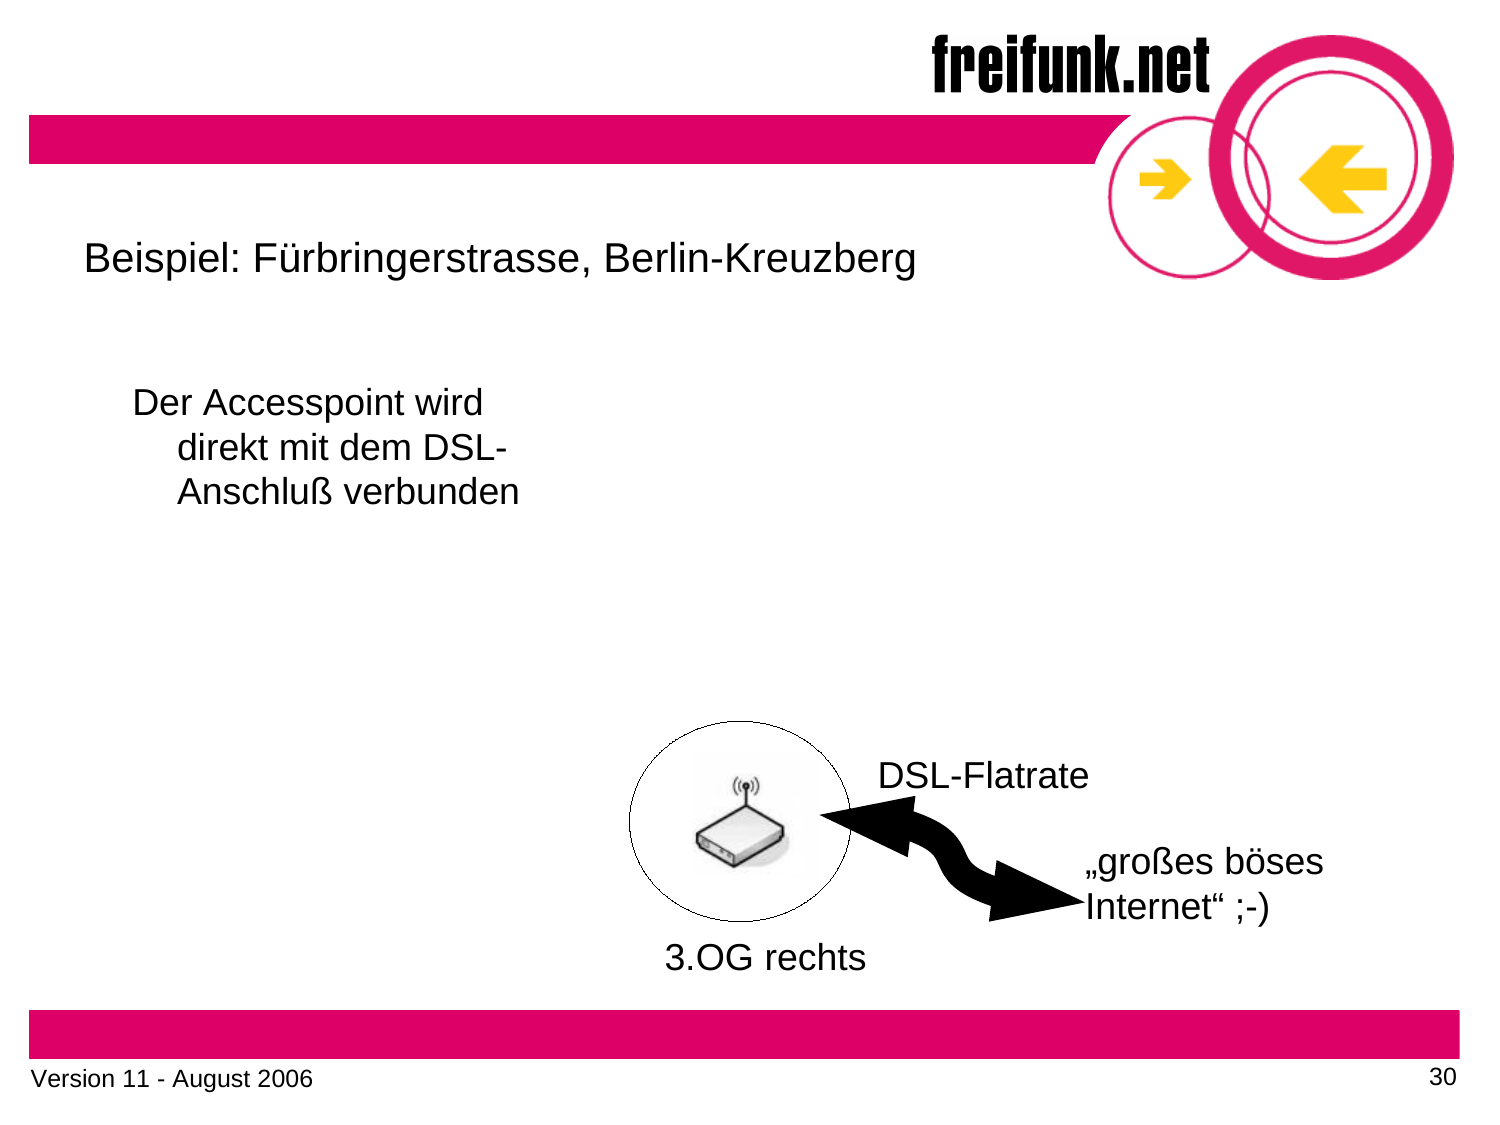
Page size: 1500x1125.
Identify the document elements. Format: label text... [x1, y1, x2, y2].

text_box 3.OG rechts [664, 933, 897, 997]
text_box Beispiel: Fürbringerstrasse, Berlin-Kreuzberg [83, 231, 1224, 303]
picture [932, 34, 1454, 280]
text_box „großes böses Internet“ ;-) [1085, 837, 1360, 968]
text_box DSL-Flatrate [877, 751, 1090, 799]
picture [692, 751, 820, 879]
text_box Der Accesspoint wird direkt mit dem DSL-Anschluß verbunden [102, 299, 548, 880]
